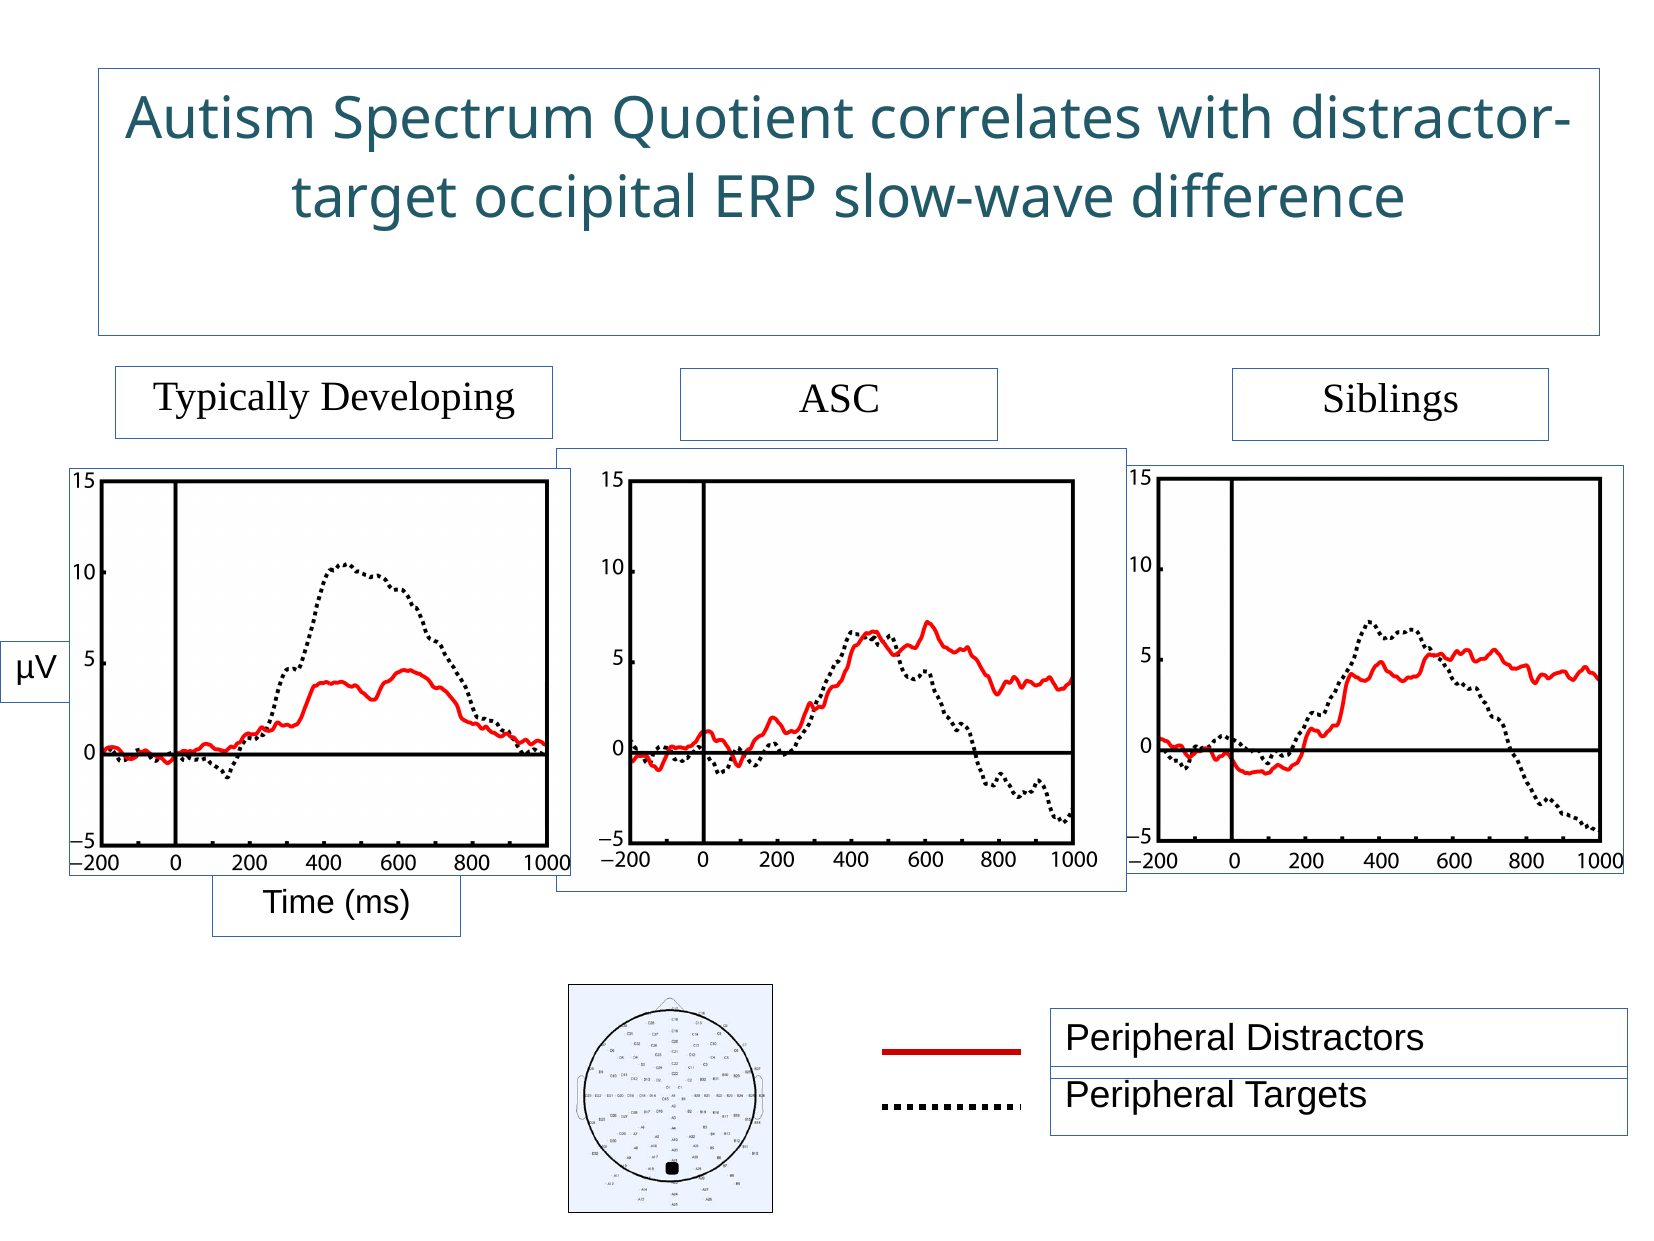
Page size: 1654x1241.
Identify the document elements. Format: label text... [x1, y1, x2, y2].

picture [69, 448, 1624, 892]
text_box Typically Developing [115, 366, 553, 439]
text_box Peripheral Targets [1050, 1066, 1628, 1136]
text_box Autism Spectrum Quotient correlates with distractor-target occipital ERP slow-wave difference [98, 68, 1600, 336]
text_box Siblings [1232, 368, 1549, 441]
text_box [667, 1164, 677, 1173]
text_box Time (ms) [212, 876, 461, 937]
text_box µV [0, 641, 69, 703]
text_box Peripheral Distractors [1050, 1008, 1628, 1066]
text_box ASC [680, 368, 998, 441]
picture [568, 984, 772, 1213]
